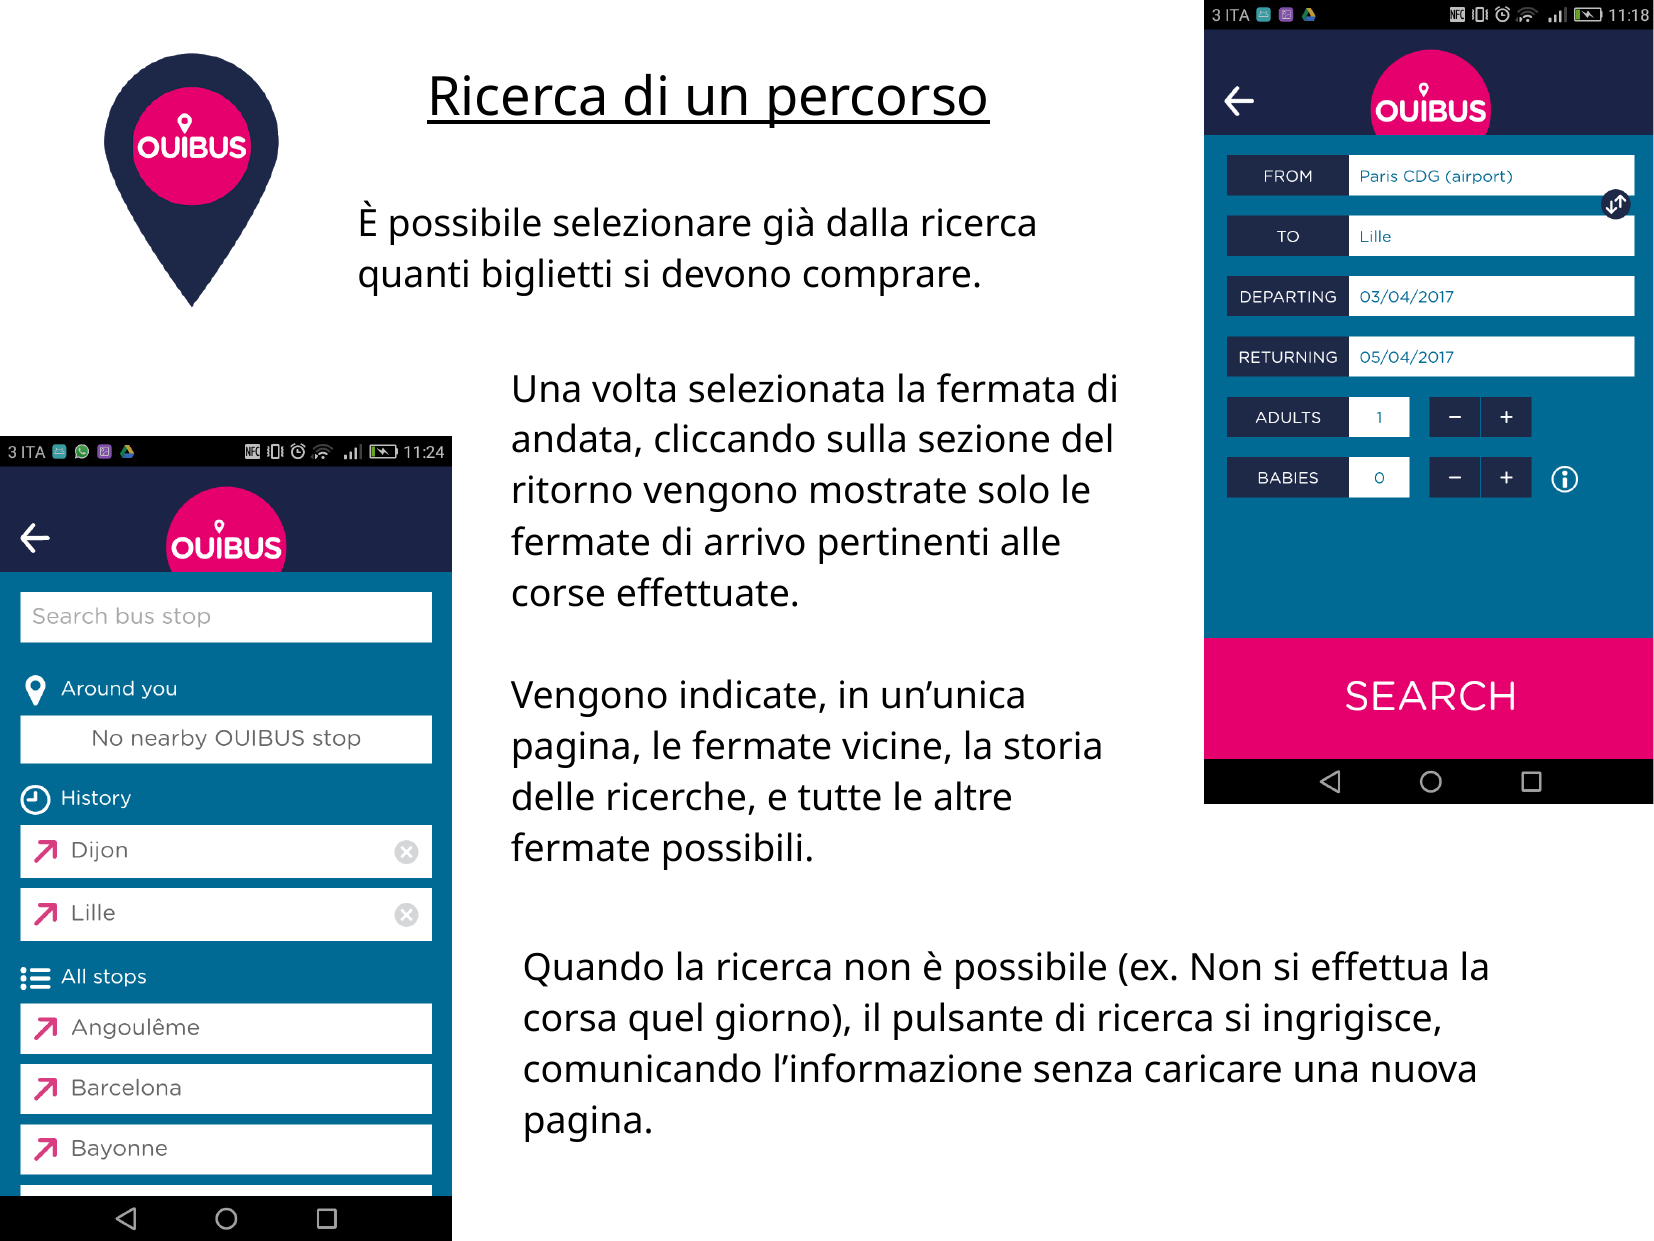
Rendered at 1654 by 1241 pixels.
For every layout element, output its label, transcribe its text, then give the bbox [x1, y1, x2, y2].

text_box Quando la ricerca non è possibile (ex. Non si effettua la corsa quel giorno), il pulsante di ricerca si ingrigisce, comunicando l’informazione senza caricare una nuova pagina. [507, 933, 1583, 1111]
picture [21, 1065, 431, 1113]
text_box [366, 94, 1134, 165]
picture [26, 676, 45, 705]
picture [21, 889, 431, 940]
picture [1482, 458, 1531, 497]
picture [21, 826, 431, 877]
picture [1430, 458, 1479, 497]
text_box Vengono indicate, in un’unica pagina, le fermate vicine, la storia delle ricerche, e tutte le altre fermate possibili. [496, 661, 1134, 876]
picture [21, 593, 431, 642]
picture [1228, 277, 1634, 315]
picture [21, 1004, 431, 1053]
picture [1482, 398, 1531, 436]
picture [1228, 458, 1409, 497]
picture [1204, 0, 1654, 134]
text_box Una volta selezionata la fermata di andata, cliccando sulla sezione del ritorno vengono mostrate solo le fermate di arrivo pertinenti alle corse effettuate. [496, 354, 1182, 718]
picture [1228, 156, 1634, 255]
picture [1228, 398, 1409, 436]
picture [21, 716, 431, 763]
picture [1228, 337, 1634, 376]
picture [63, 791, 74, 804]
picture [62, 50, 319, 308]
text_box Ricerca di un percorso [307, 50, 1111, 137]
picture [21, 786, 50, 814]
picture [21, 1125, 431, 1174]
picture [0, 1186, 452, 1241]
text_box È possibile selezionare già dalla ricerca quanti biglietti si devono comprare. [342, 188, 1075, 304]
picture [1204, 639, 1654, 804]
picture [0, 436, 452, 571]
picture [1430, 398, 1479, 436]
